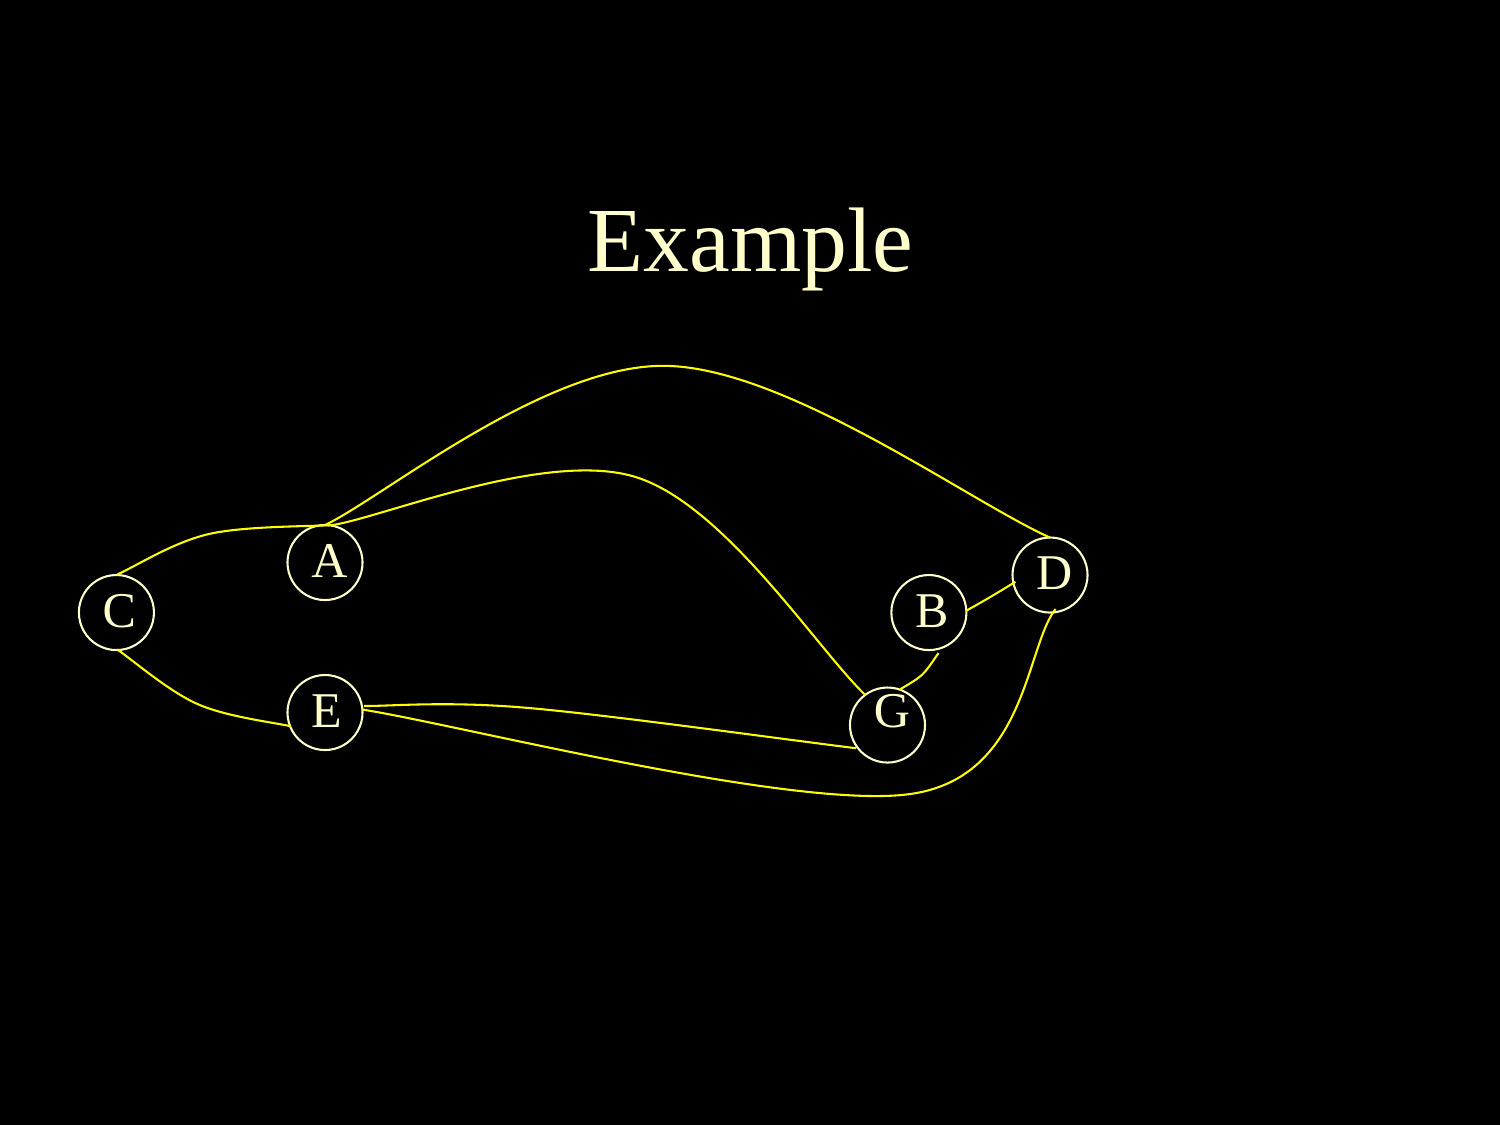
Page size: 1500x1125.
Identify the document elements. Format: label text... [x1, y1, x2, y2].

text_box D [1021, 537, 1088, 609]
text_box A [296, 524, 363, 596]
text_box E [296, 674, 357, 746]
text_box B [900, 574, 964, 646]
text_box C [87, 574, 151, 646]
title Example [22, 145, 1480, 336]
text_box G [858, 674, 925, 746]
